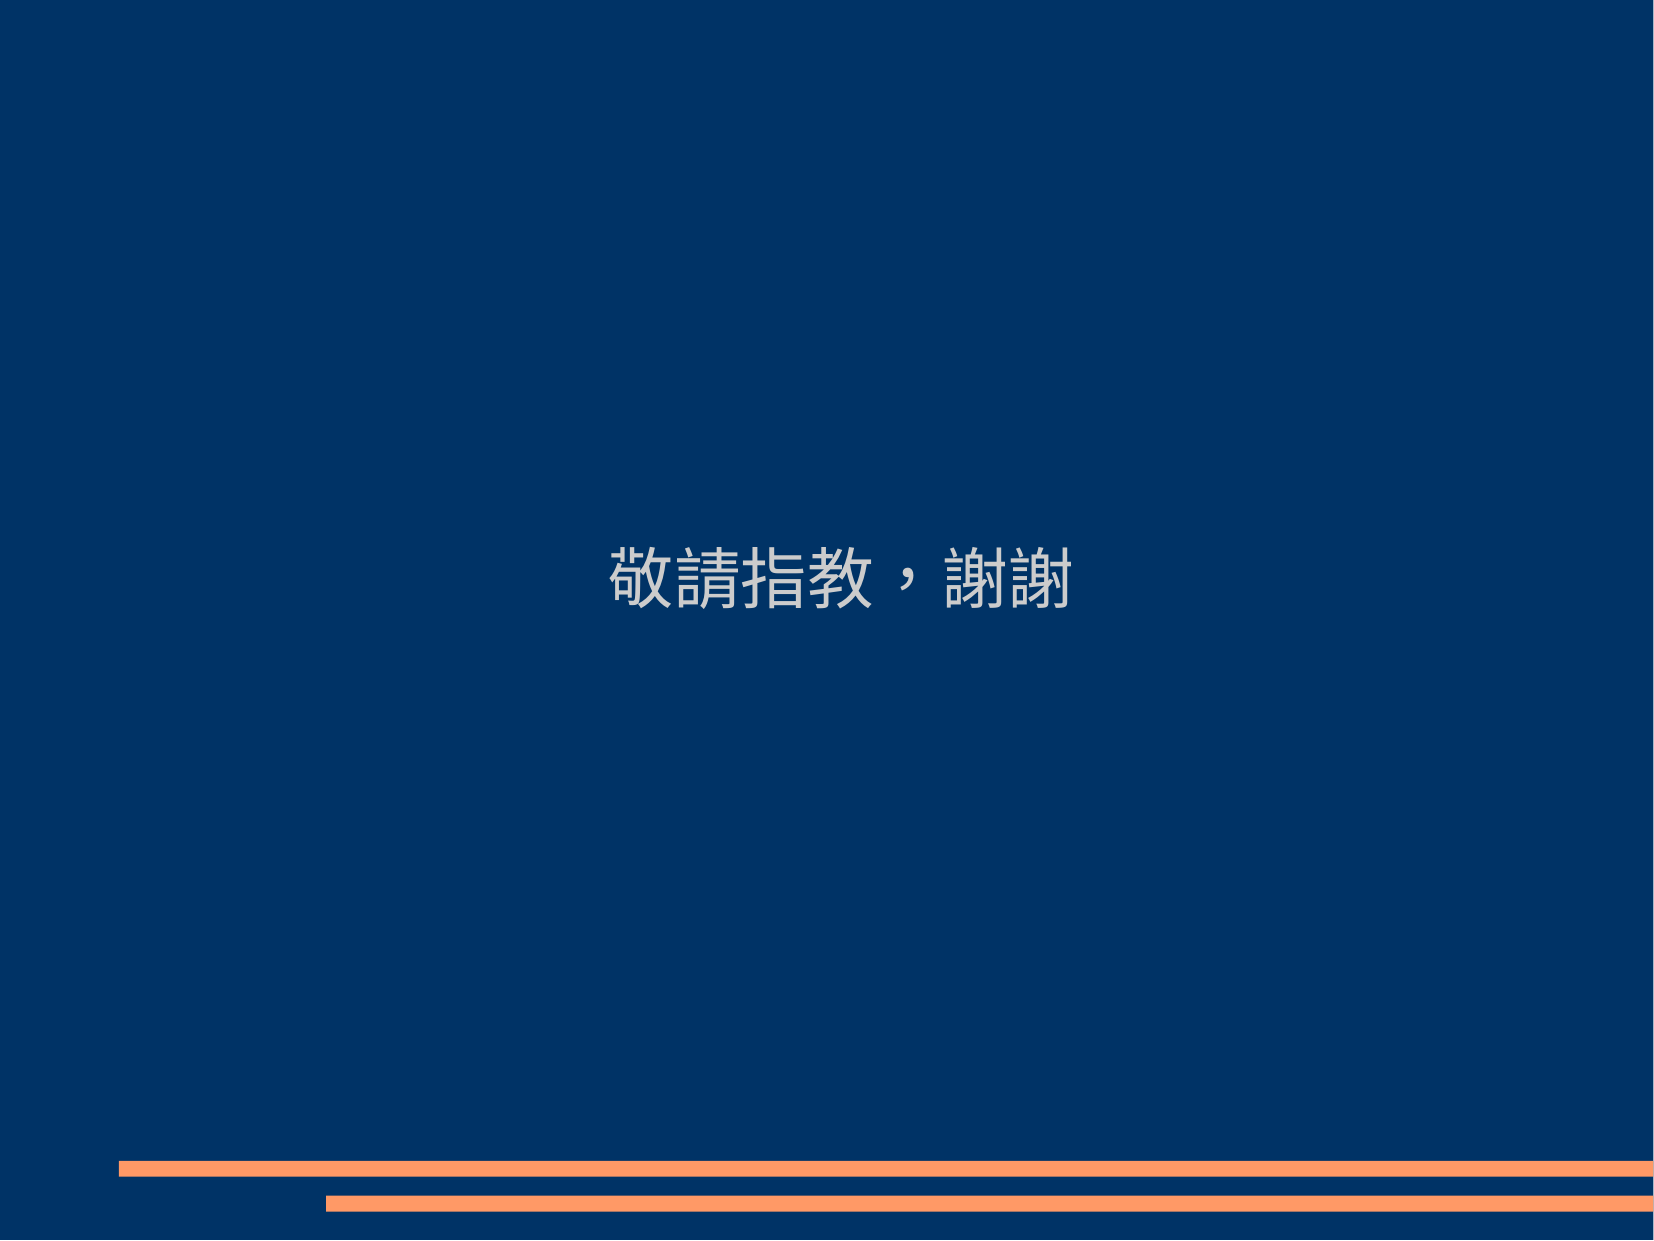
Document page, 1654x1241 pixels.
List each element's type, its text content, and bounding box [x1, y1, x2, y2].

subtitle 敬請指教，謝謝 [121, 322, 1561, 827]
